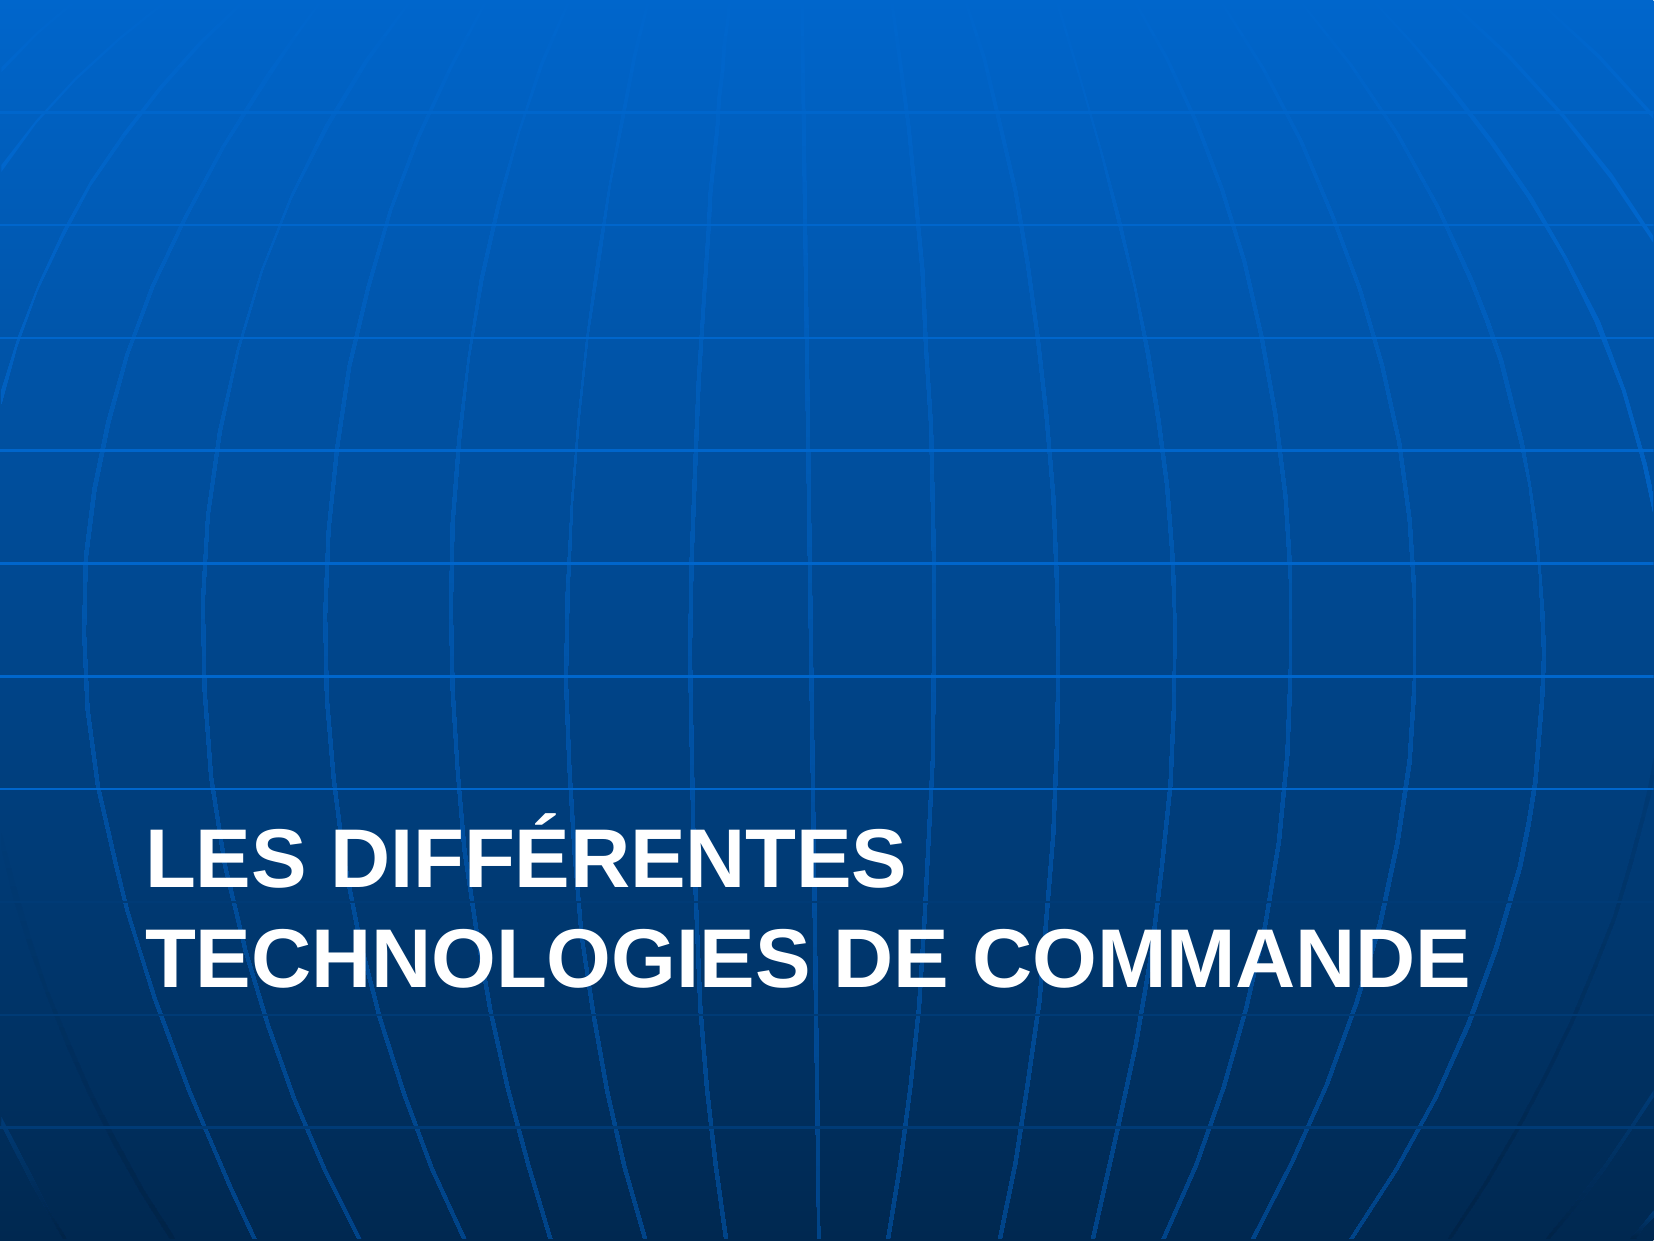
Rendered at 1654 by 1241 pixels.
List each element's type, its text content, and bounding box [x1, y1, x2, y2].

title LES DIFFÉRENTES TECHNOLOGIES DE COMMANDE [130, 796, 1537, 1044]
